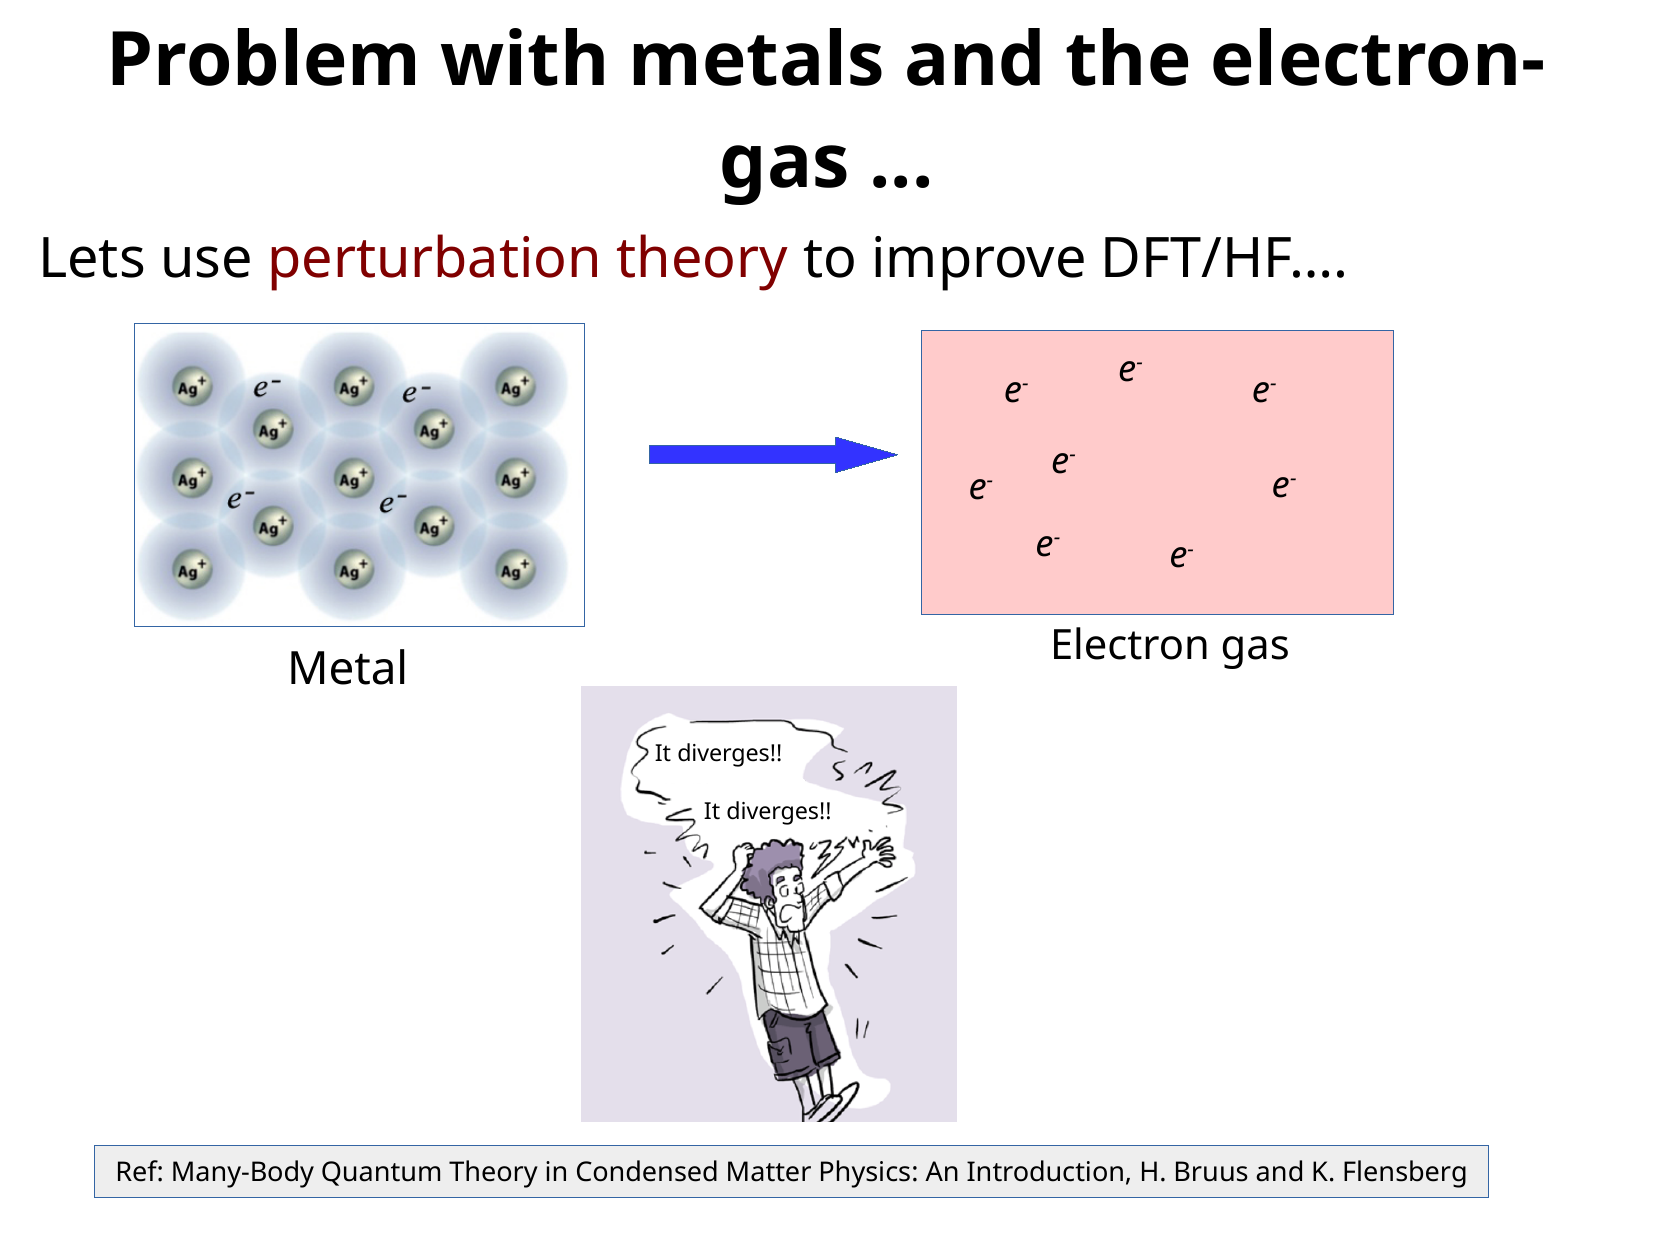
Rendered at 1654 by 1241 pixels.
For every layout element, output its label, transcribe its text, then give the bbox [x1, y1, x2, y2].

text_box It diverges!! [654, 736, 799, 786]
picture [581, 686, 957, 1123]
text_box e- [1003, 363, 1044, 414]
text_box Lets use perturbation theory to improve DFT/HF…. [38, 217, 1418, 296]
text_box It diverges!! [703, 795, 848, 845]
text_box e- [968, 460, 1008, 511]
text_box e- [1051, 434, 1091, 485]
text_box [649, 437, 898, 473]
text_box Metal [224, 637, 472, 697]
picture [134, 323, 585, 627]
text_box e- [1118, 342, 1158, 393]
text_box Electron gas [993, 613, 1347, 674]
text_box e- [1251, 363, 1292, 414]
text_box e- [1271, 458, 1312, 508]
text_box e- [1035, 517, 1075, 567]
text_box [921, 330, 1394, 615]
text_box e- [1169, 529, 1209, 579]
text_box Ref: Many-Body Quantum Theory in Condensed Matter Physics: An Introduction, H. Bruus and K. Flensberg [94, 1145, 1489, 1196]
title Problem with metals and the electron-gas ... [82, 49, 1571, 166]
